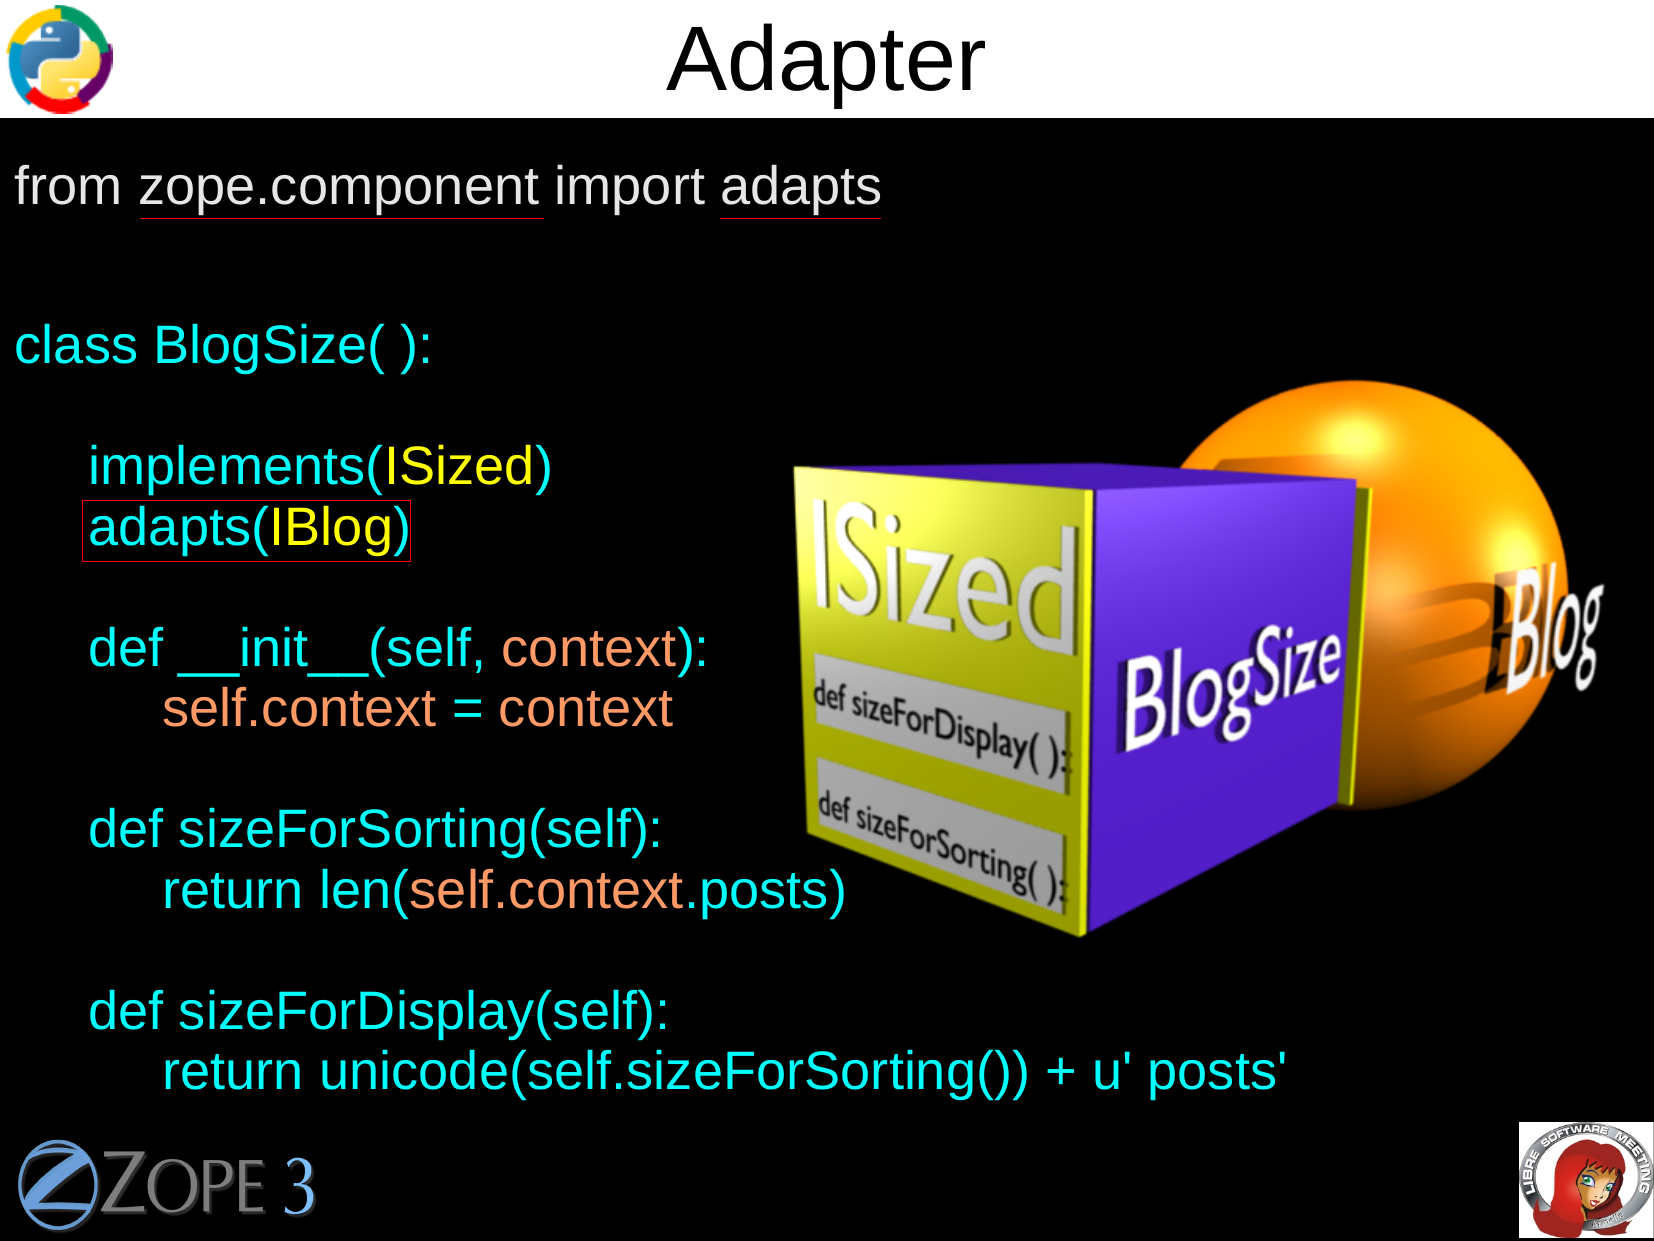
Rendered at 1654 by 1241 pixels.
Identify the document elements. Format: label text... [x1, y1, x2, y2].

title Adapter [82, 0, 1571, 119]
text_box from zope.component import adapts [0, 147, 1418, 284]
picture [6, 5, 82, 114]
picture [702, 265, 1654, 1016]
picture [1519, 1122, 1654, 1238]
text_box class BlogSize( ): implements(ISized) adapts(IBlog) def __init__(self, context): self.context = context def sizeForSorting(self): return len(self.context.posts) def sizeForDisplay(self): return unicode(self.sizeForSorting()) + u' posts' [0, 307, 1388, 1231]
